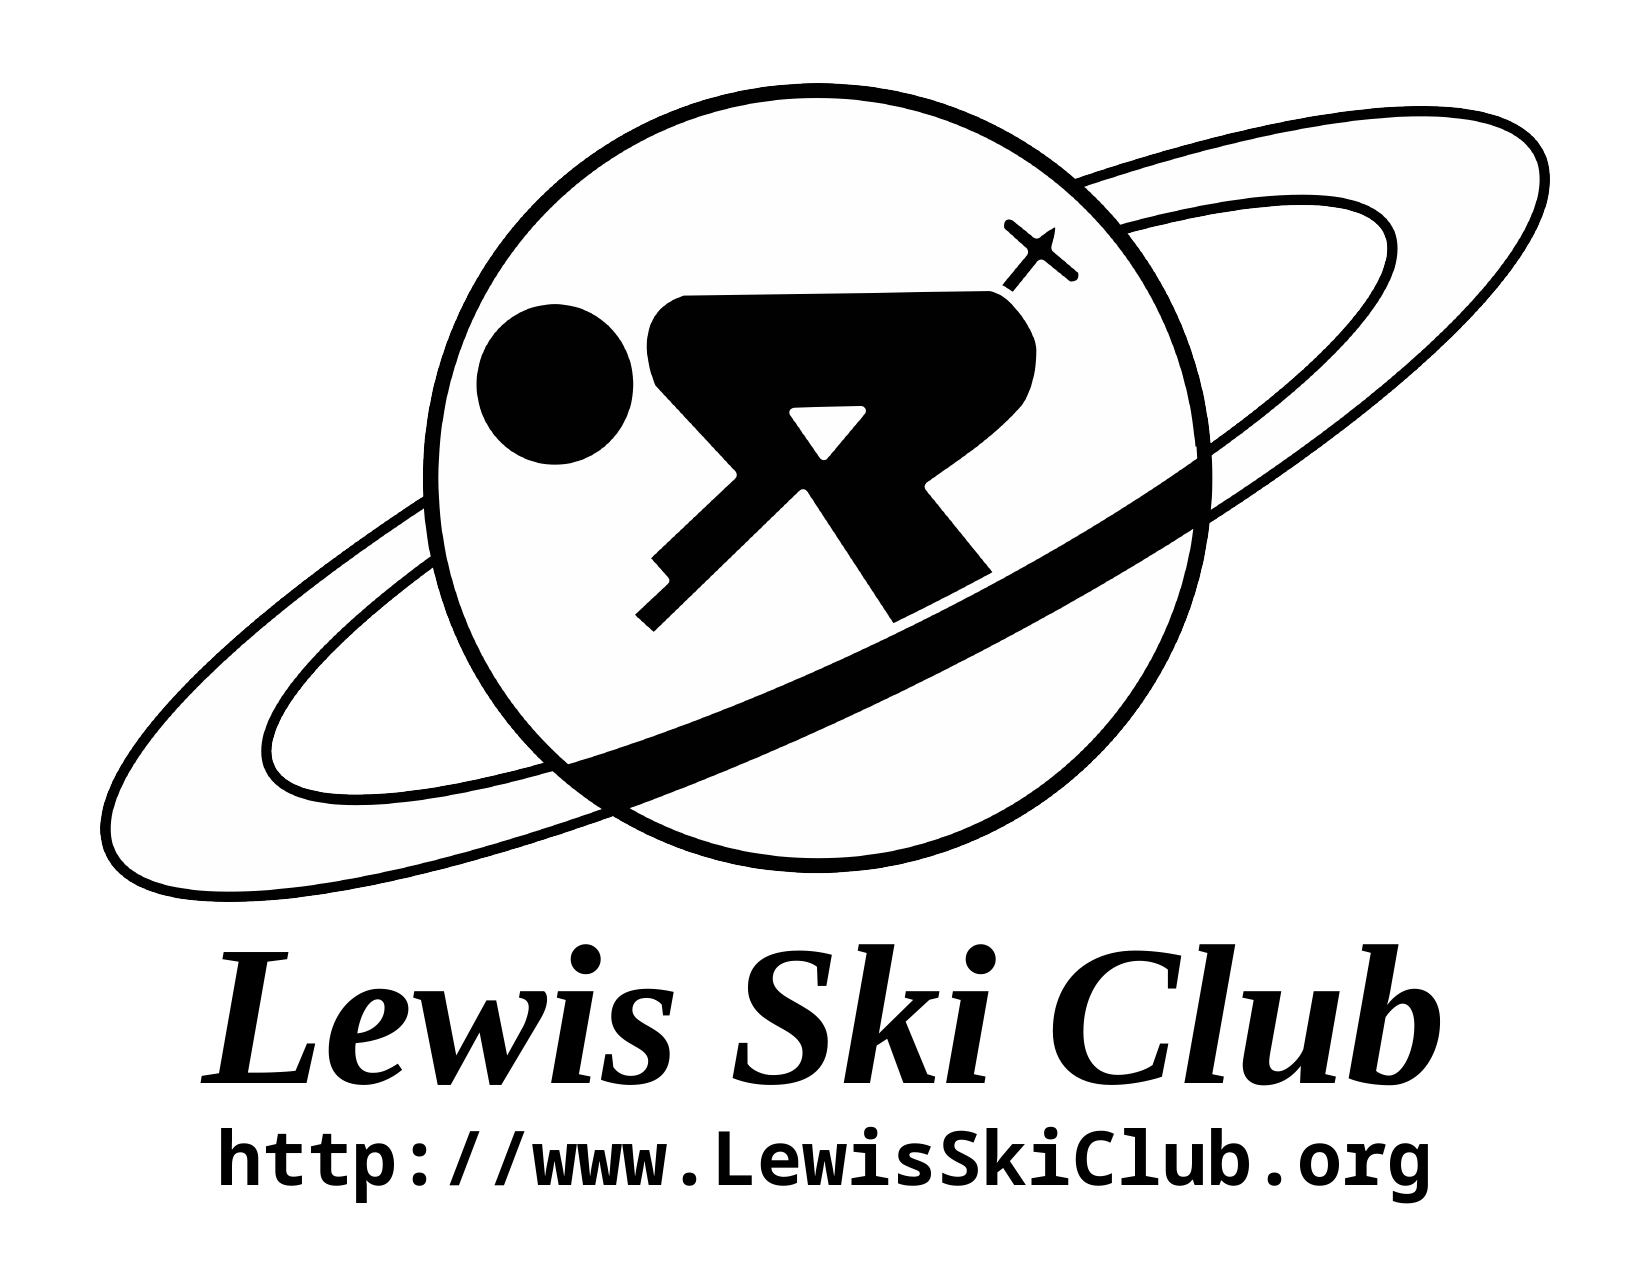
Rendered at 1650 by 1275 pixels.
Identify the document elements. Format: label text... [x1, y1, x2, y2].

text_box http://www.LewisSkiClub.org [189, 1097, 1461, 1211]
picture [100, 83, 1550, 902]
text_box Lewis Ski Club [174, 897, 1476, 1134]
